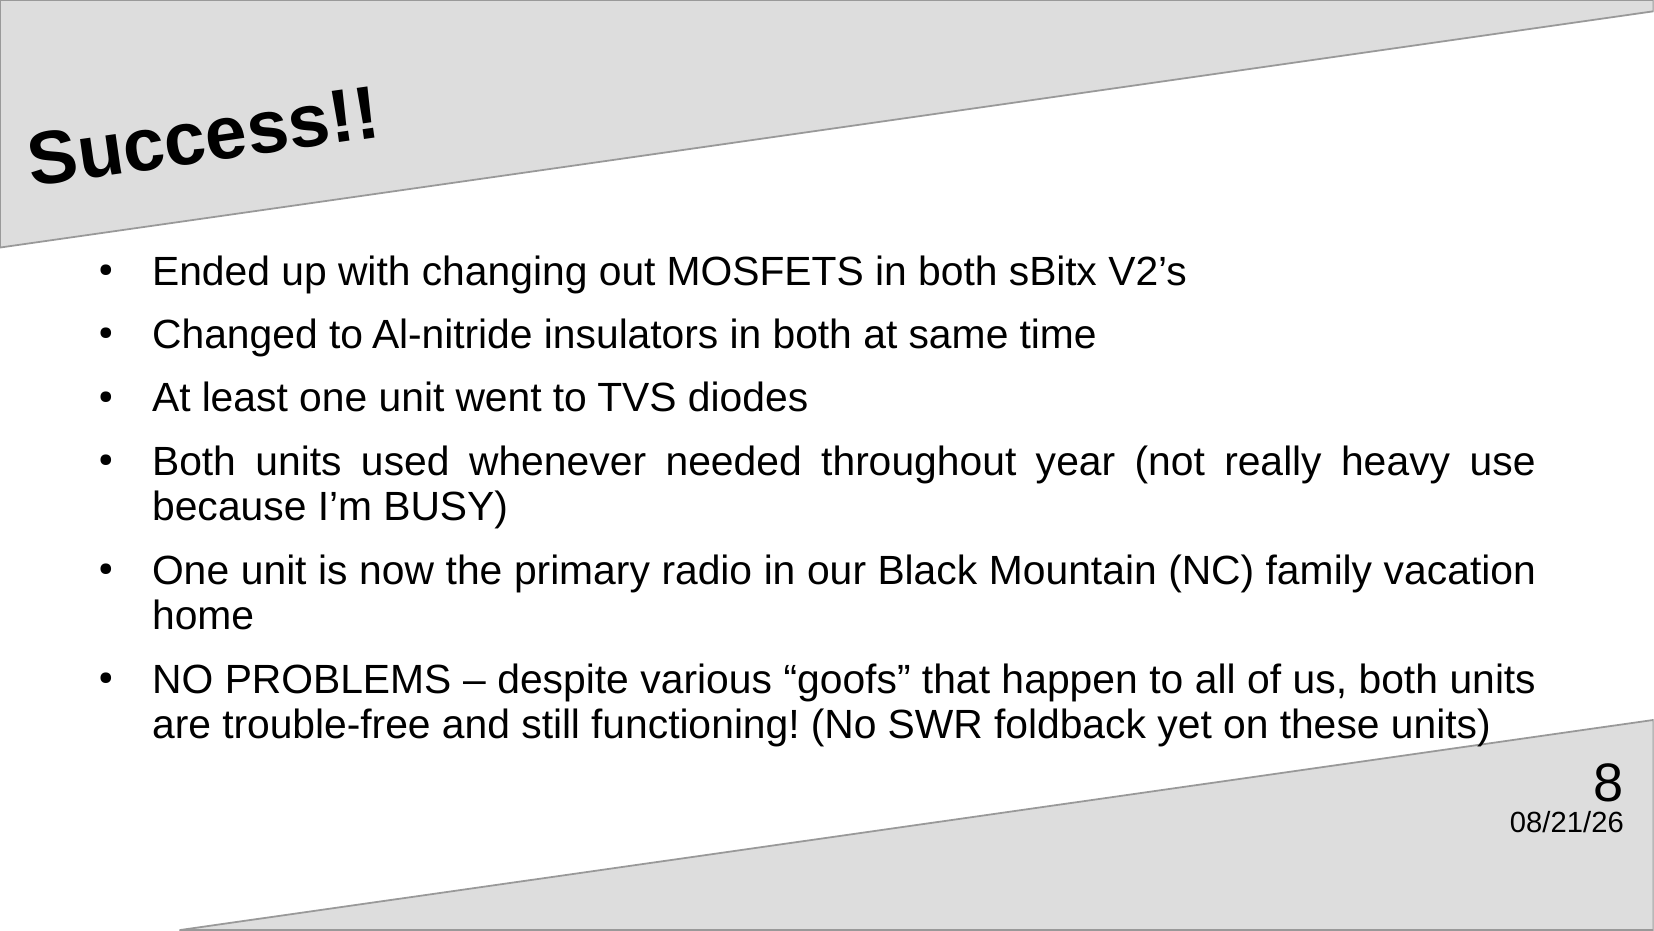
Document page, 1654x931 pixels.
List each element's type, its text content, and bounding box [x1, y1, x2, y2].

list Ended up with changing out MOSFETS in both sBitx V2’s Changed to Al-nitride insulators in both at same time At least one unit went to TVS diodes Both units used whenever needed throughout year (not really heavy use because I’m BUSY) One unit is now the primary radio in our Black Mountain (NC) family vacation home NO PROBLEMS – despite various “goofs” that happen to all of us, both units are trouble-free and still functioning! (No SWR foldback yet on these units) [82, 248, 1538, 789]
title Success!! [16, 0, 1501, 239]
